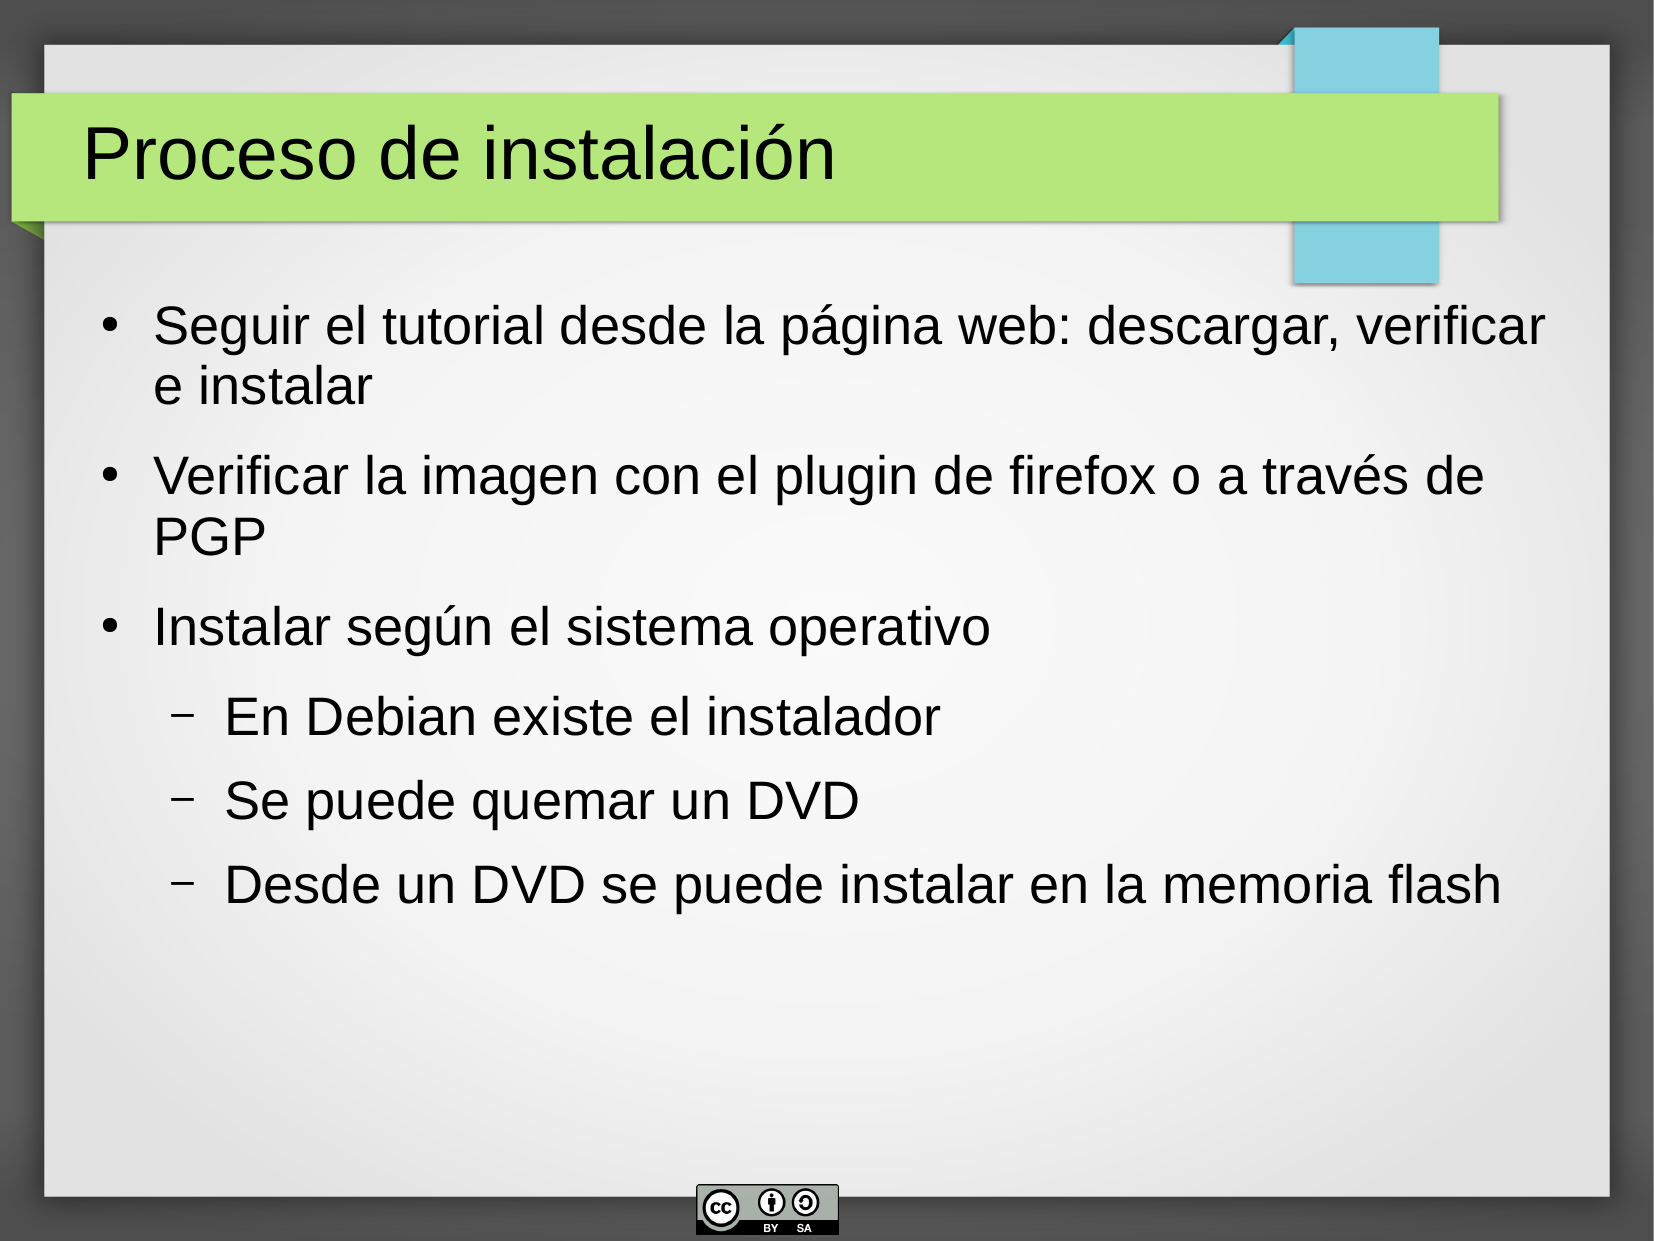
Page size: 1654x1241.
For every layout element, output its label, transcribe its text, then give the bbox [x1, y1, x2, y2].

list Seguir el tutorial desde la página web: descargar, verificar e instalar Verificar la imagen con el plugin de firefox o a través de PGP Instalar según el sistema operativo En Debian existe el instalador Se puede quemar un DVD Desde un DVD se puede instalar en la memoria flash [82, 295, 1571, 1015]
title Proceso de instalación [82, 94, 1264, 213]
picture [0, 0, 1654, 1241]
